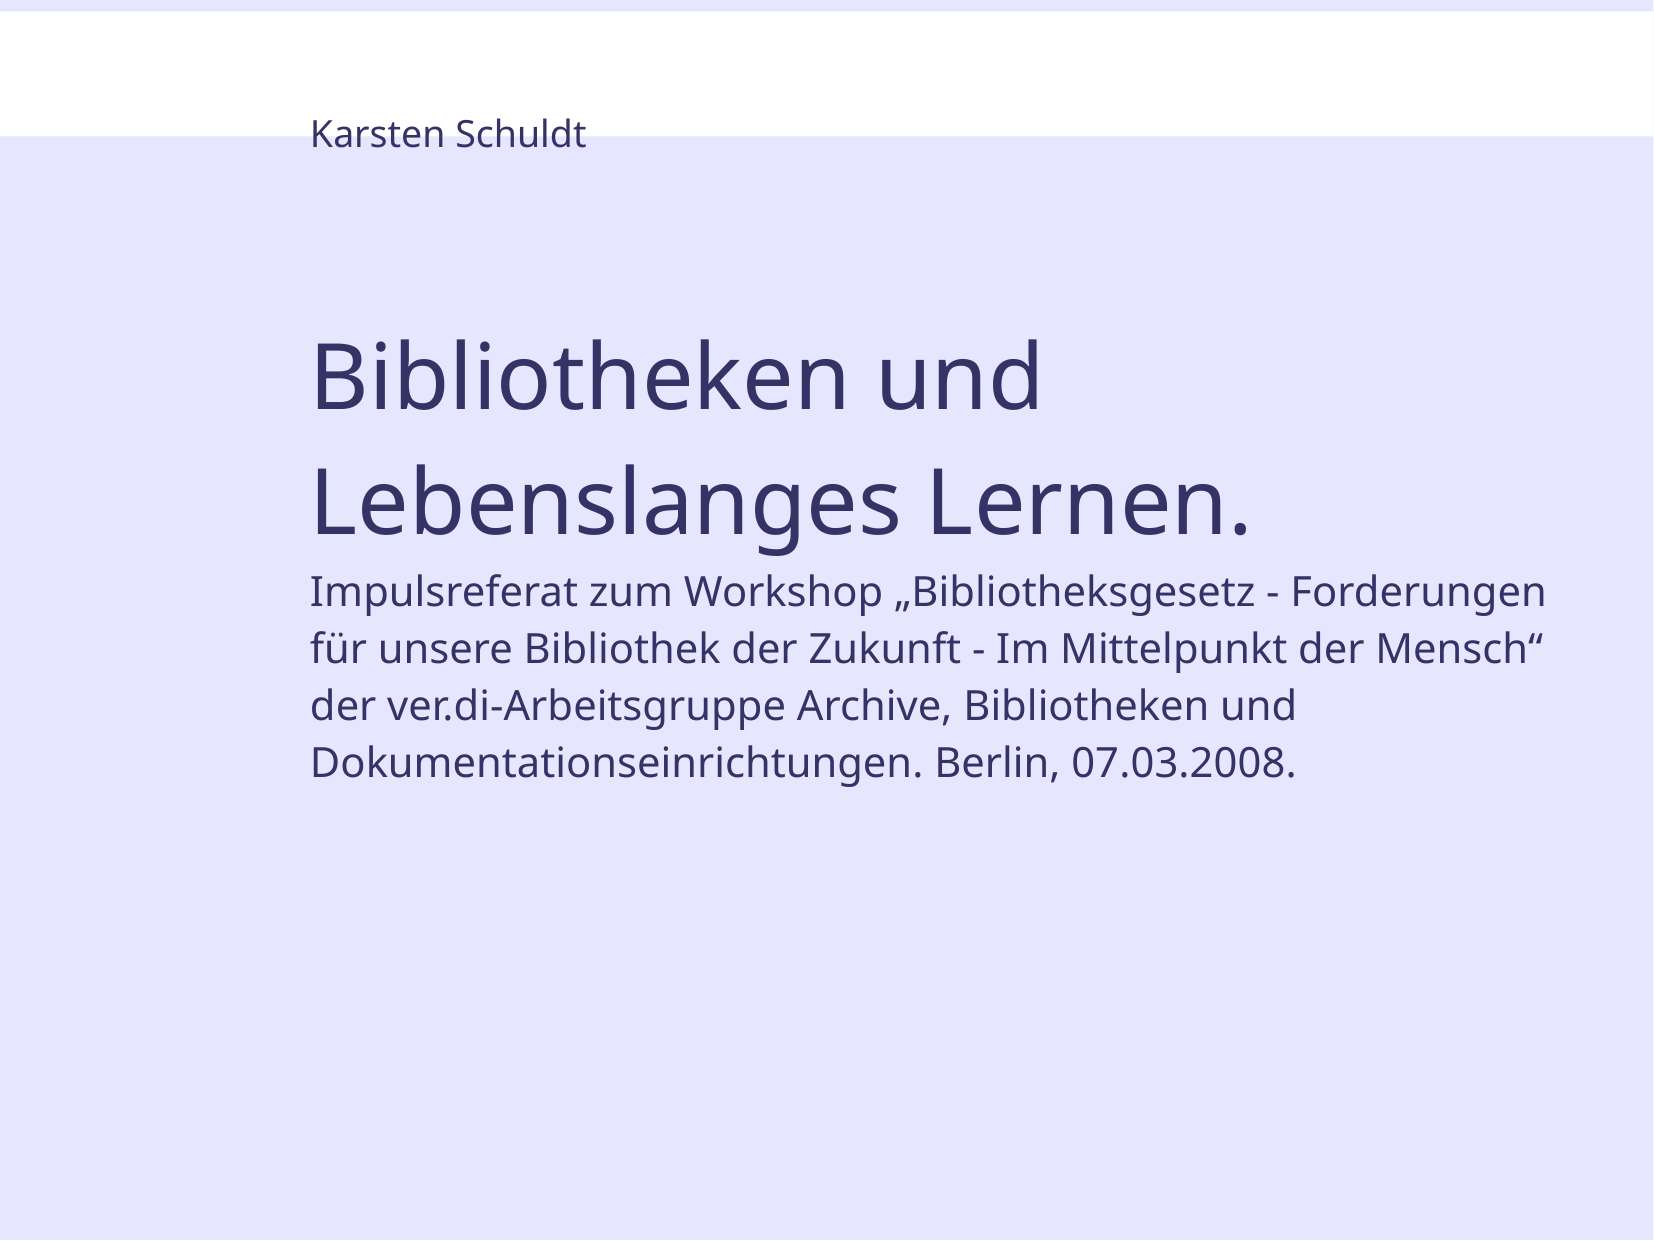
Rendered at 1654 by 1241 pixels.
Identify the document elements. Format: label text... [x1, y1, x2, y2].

title [0, 0, 1654, 151]
text_box Karsten Schuldt Bibliotheken und Lebenslanges Lernen. Impulsreferat zum Workshop „Bibliotheksgesetz - Forderungen für unsere Bibliothek der Zukunft - Im Mittelpunkt der Mensch“ der ver.di-Arbeitsgruppe Archive, Bibliotheken und Dokumentationseinrichtungen. Berlin, 07.03.2008. [295, 100, 1625, 742]
